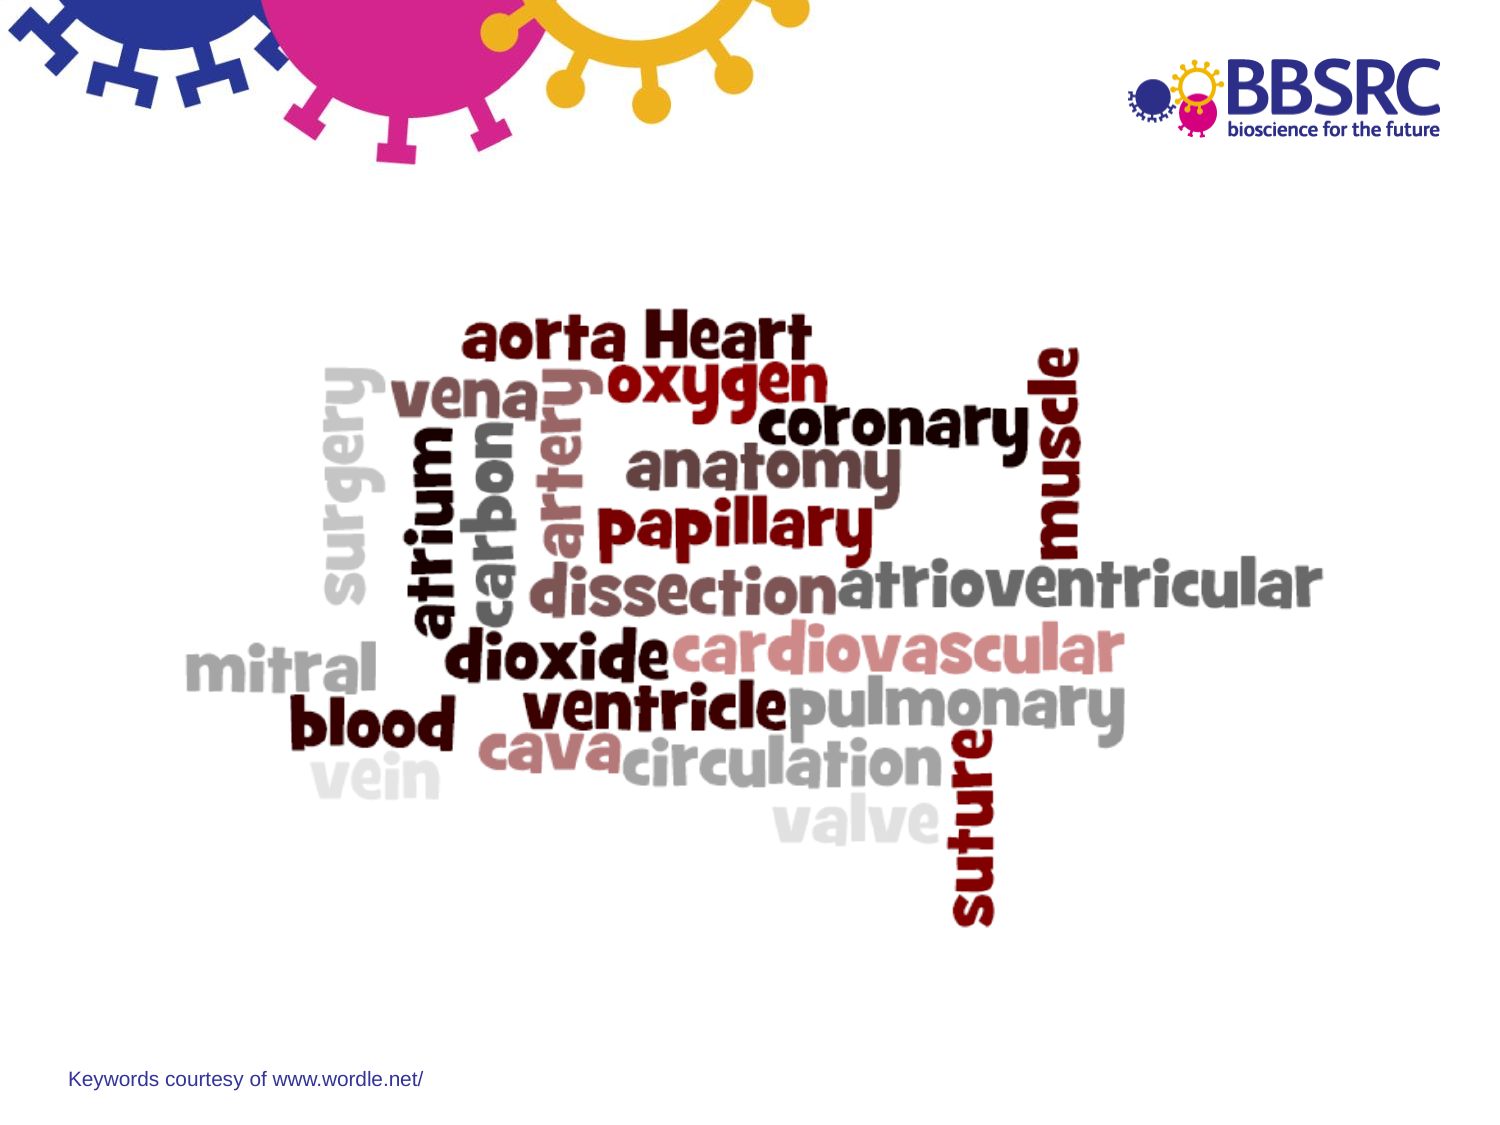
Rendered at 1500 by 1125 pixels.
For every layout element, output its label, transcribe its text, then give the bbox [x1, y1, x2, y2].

text_box Keywords courtesy of www.wordle.net/ [53, 1058, 502, 1100]
picture [142, 242, 1358, 974]
